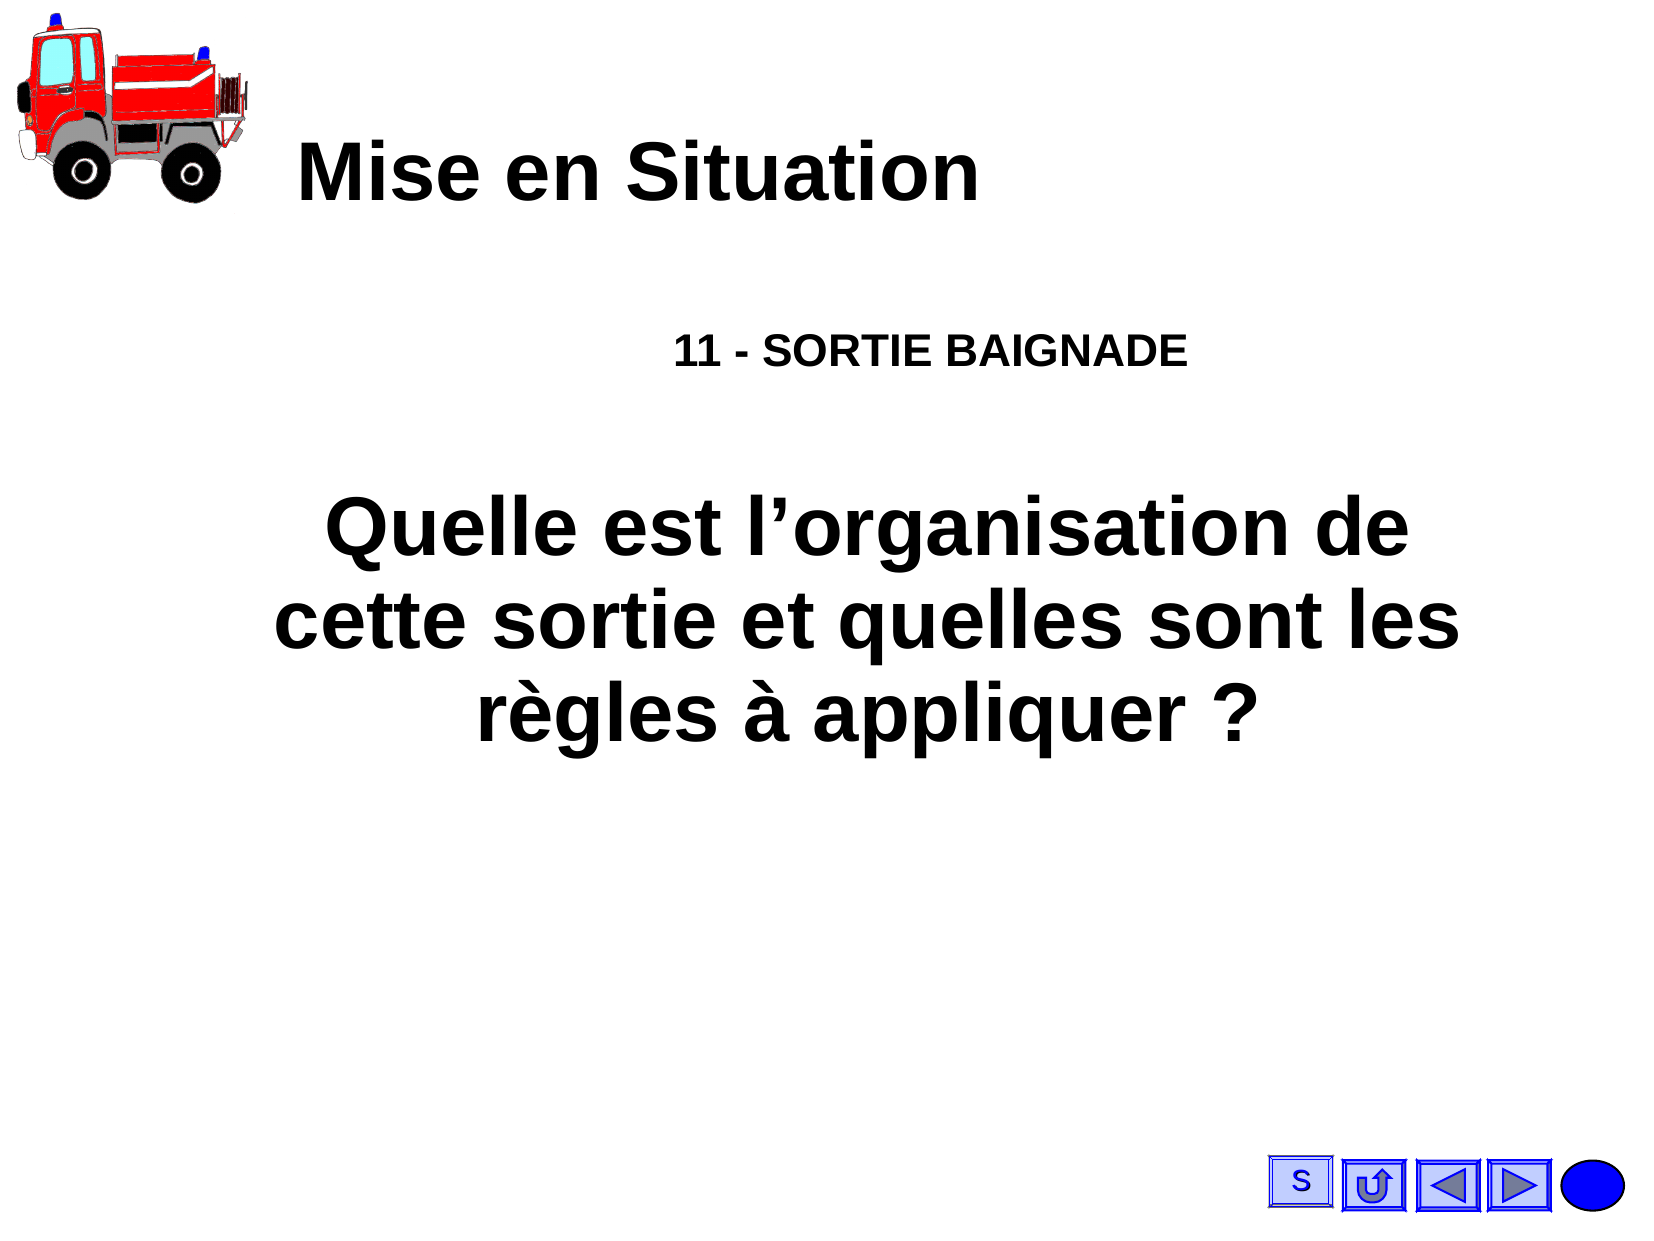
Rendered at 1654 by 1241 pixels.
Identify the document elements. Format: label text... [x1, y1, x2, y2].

text_box [1561, 1160, 1625, 1211]
picture [8, 8, 257, 216]
text_box Mise en Situation [281, 118, 1020, 227]
text_box 11 - SORTIE BAIGNADE [673, 324, 1241, 384]
list Quelle est l’organisation de cette sortie et quelles sont les règles à appliquer ? [230, 472, 1506, 914]
